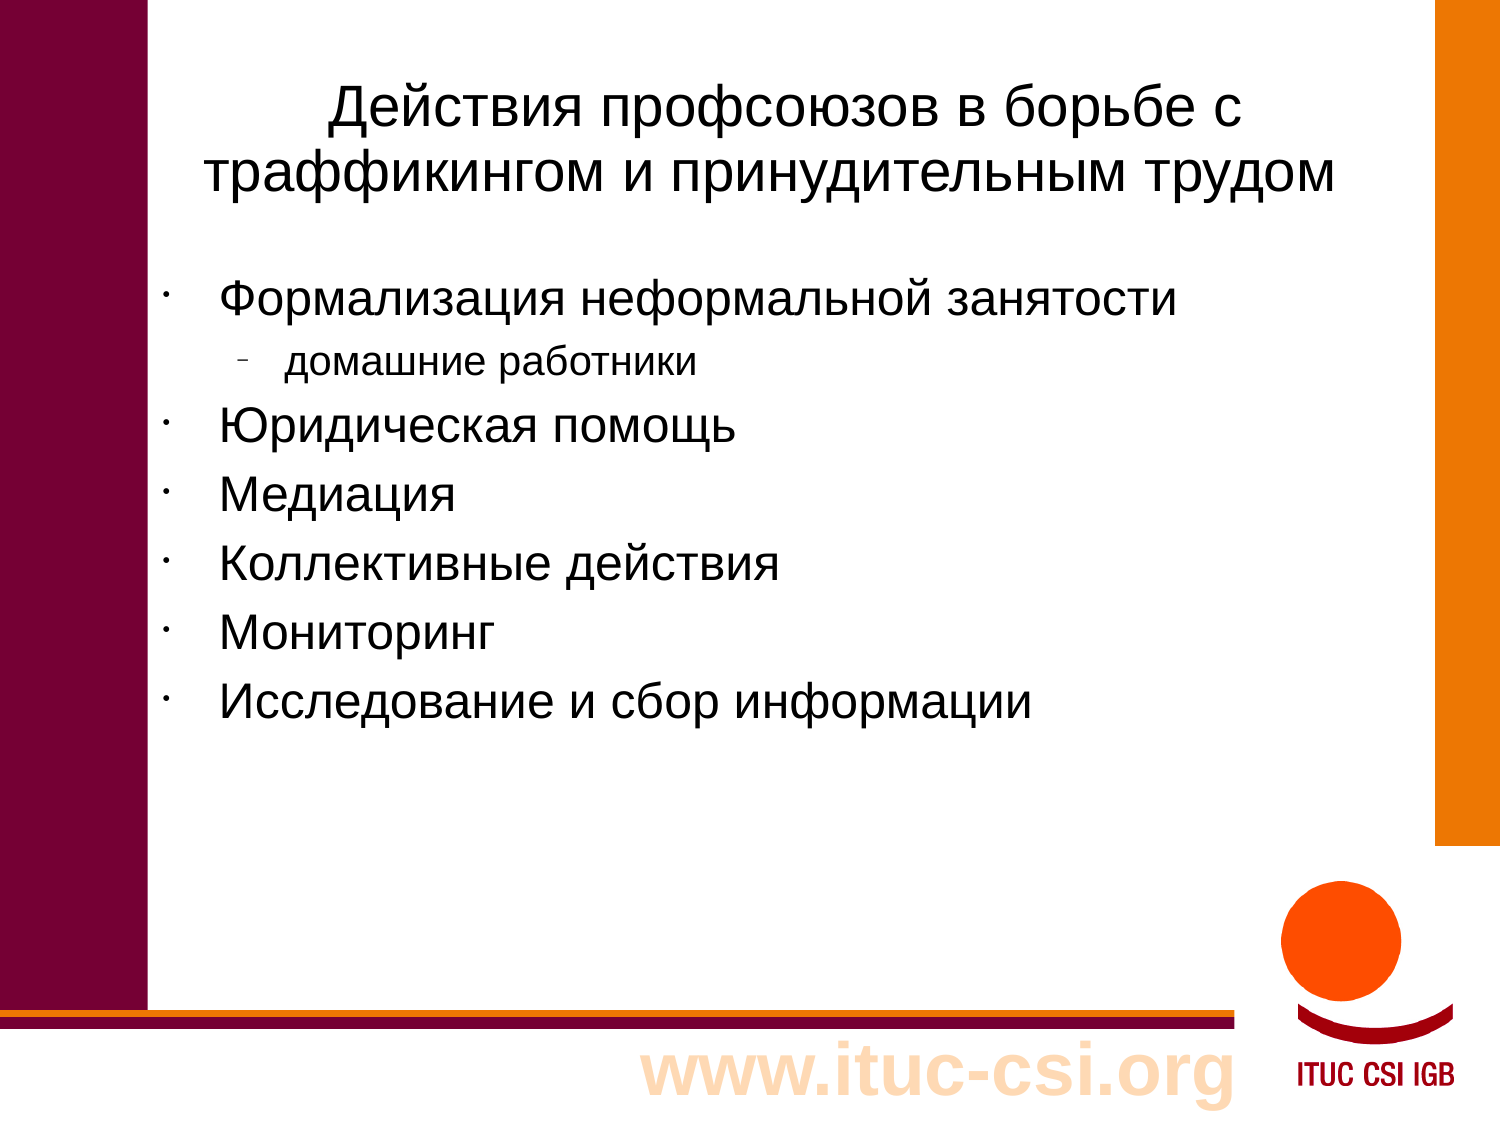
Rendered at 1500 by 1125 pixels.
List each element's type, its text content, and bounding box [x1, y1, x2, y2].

title Действия профсоюзов в борьбе с траффикингом и принудительным трудом [147, 45, 1425, 233]
list Формализация неформальной занятости домашние работники Юридическая помощь Медиация Коллективные действия Мониторинг Исследование и сбор информации [147, 262, 1425, 811]
picture [1281, 881, 1454, 1086]
